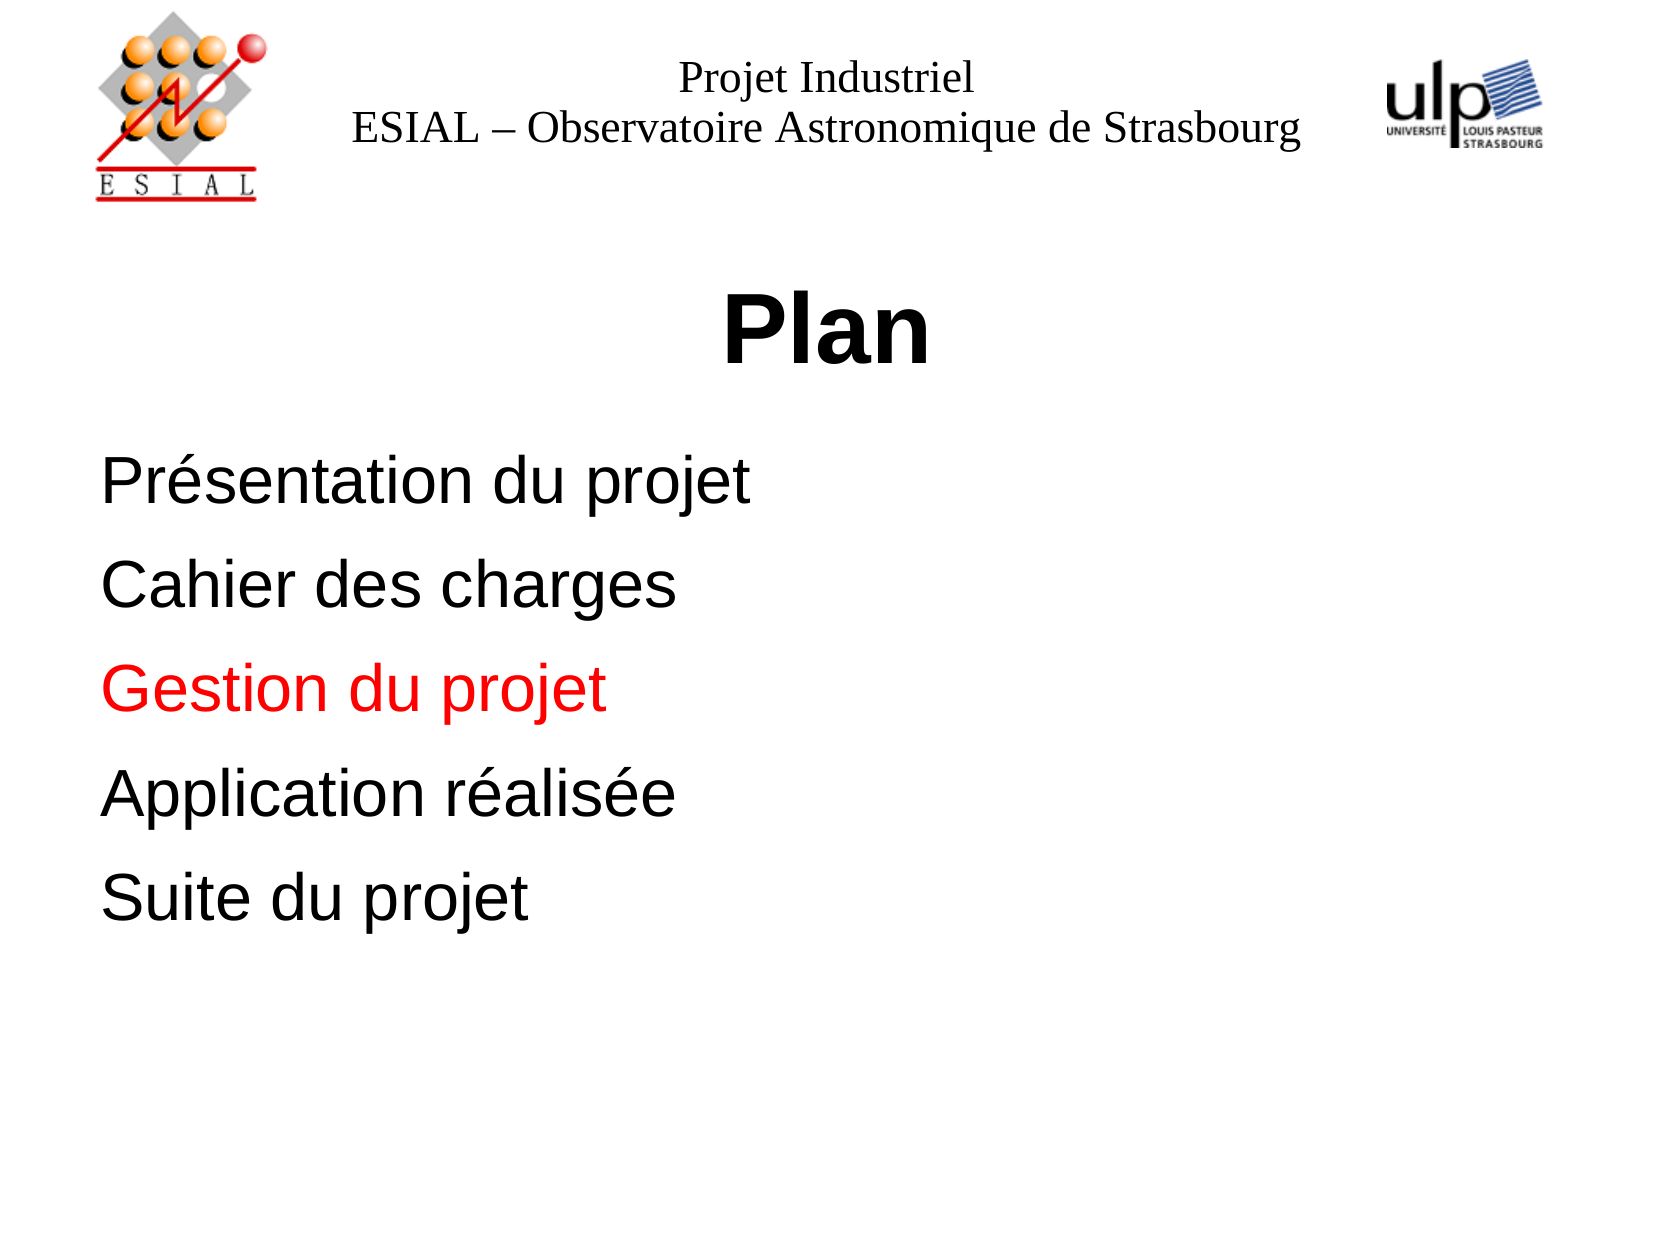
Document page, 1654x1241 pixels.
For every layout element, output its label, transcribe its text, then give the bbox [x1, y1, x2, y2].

list Présentation du projet Cahier des charges Gestion du projet Application réalisée Suite du projet [82, 442, 1571, 1094]
text_box Plan [265, 265, 1388, 414]
picture [88, 6, 273, 49]
title Projet Industriel ESIAL – Observatoire Astronomique de Strasbourg [82, 49, 1571, 257]
